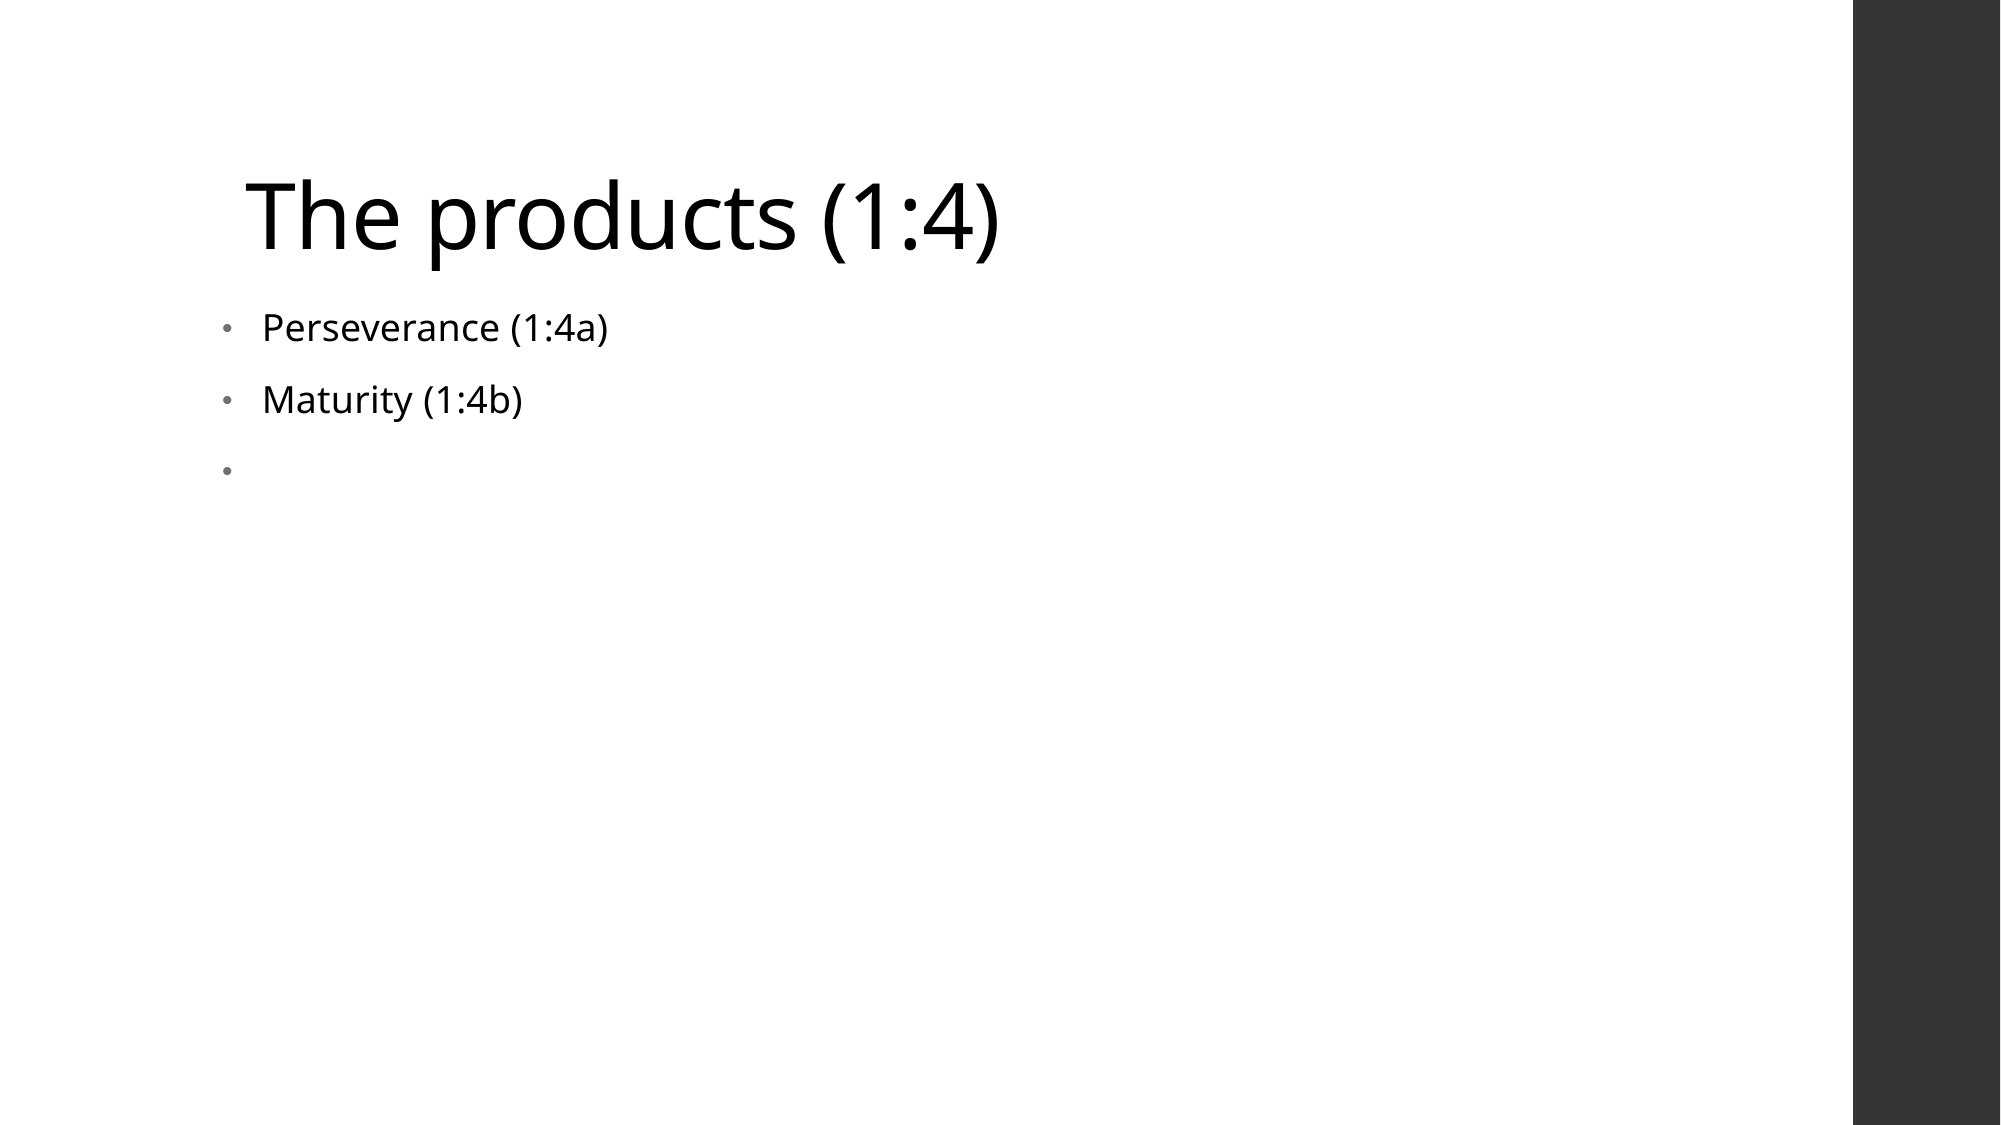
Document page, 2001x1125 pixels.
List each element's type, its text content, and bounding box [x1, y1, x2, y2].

title The products (1:4) [206, 60, 1797, 278]
list Perseverance (1:4a) Maturity (1:4b) [206, 299, 1617, 1014]
